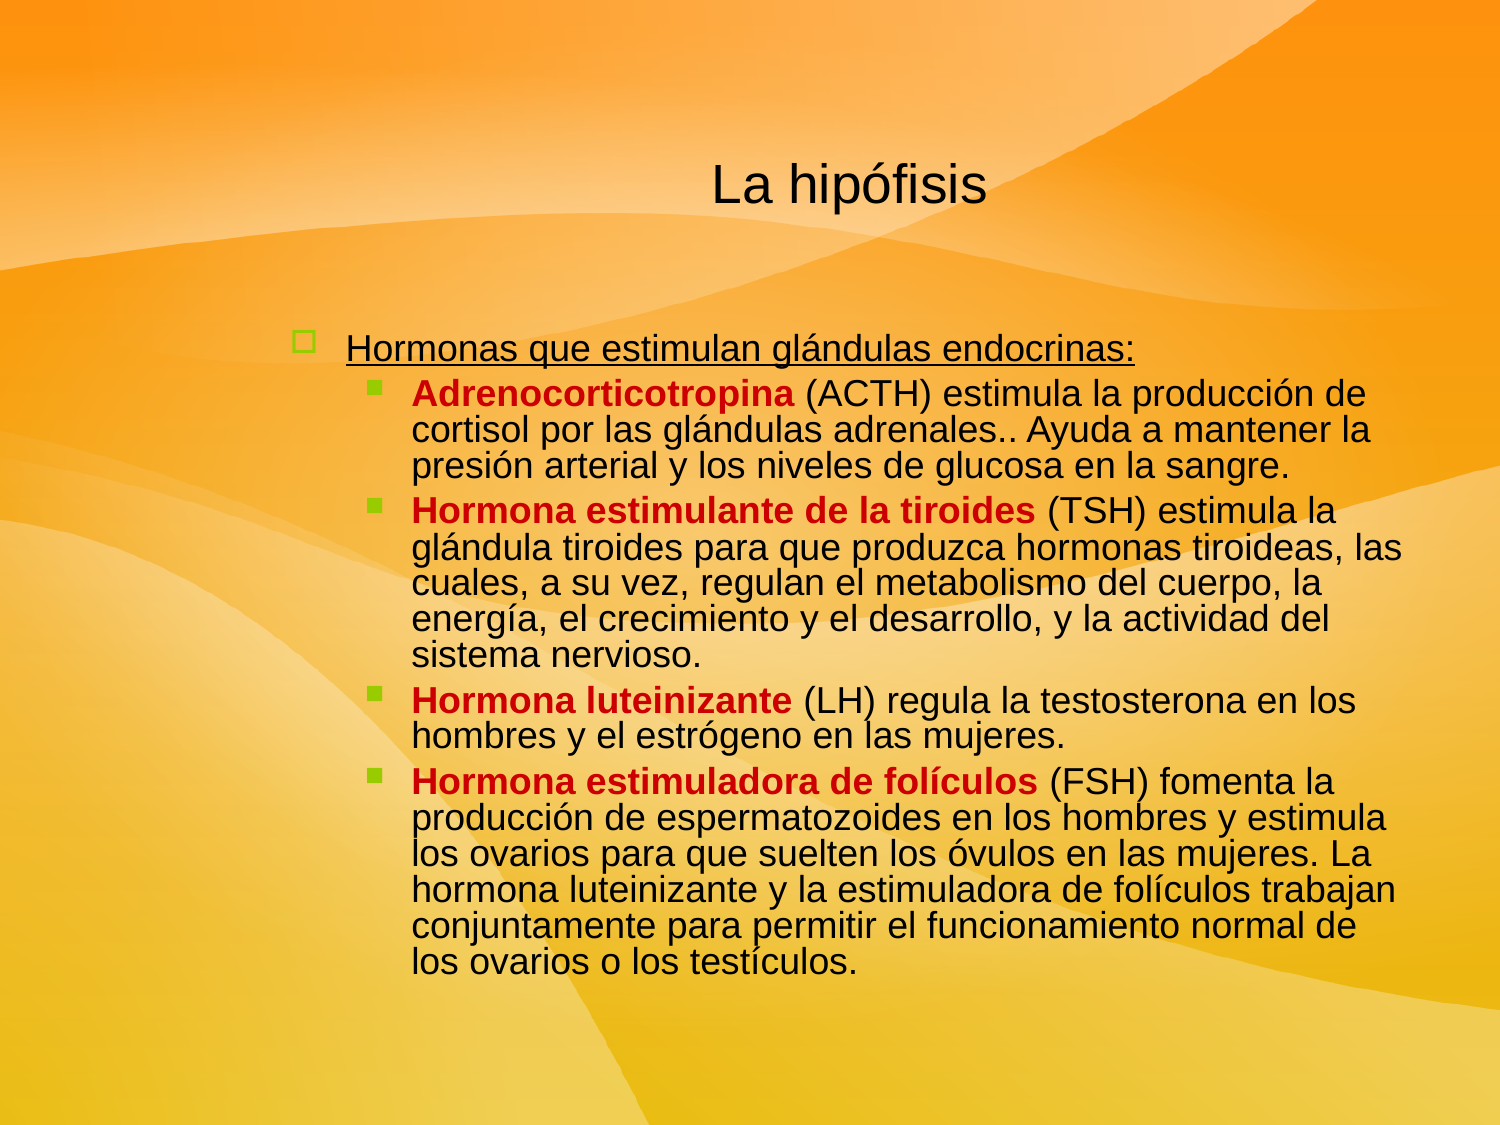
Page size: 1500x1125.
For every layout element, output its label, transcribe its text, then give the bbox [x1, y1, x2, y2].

list Hormonas que estimulan glándulas endocrinas: Adrenocorticotropina (ACTH) estimula la producción de cortisol por las glándulas adrenales.. Ayuda a mantener la presión arterial y los niveles de glucosa en la sangre. Hormona estimulante de la tiroides (TSH) estimula la glándula tiroides para que produzca hormonas tiroideas, las cuales, a su vez, regulan el metabolismo del cuerpo, la energía, el crecimiento y el desarrollo, y la actividad del sistema nervioso. Hormona luteinizante (LH) regula la testosterona en los hombres y el estrógeno en las mujeres. Hormona estimuladora de folículos (FSH) fomenta la producción de espermatozoides en los hombres y estimula los ovarios para que suelten los óvulos en las mujeres. La hormona luteinizante y la estimuladora de folículos trabajan conjuntamente para permitir el funcionamiento normal de los ovarios o los testículos. [274, 324, 1425, 1035]
title La hipófisis [274, 75, 1425, 288]
picture [0, 0, 1500, 1125]
